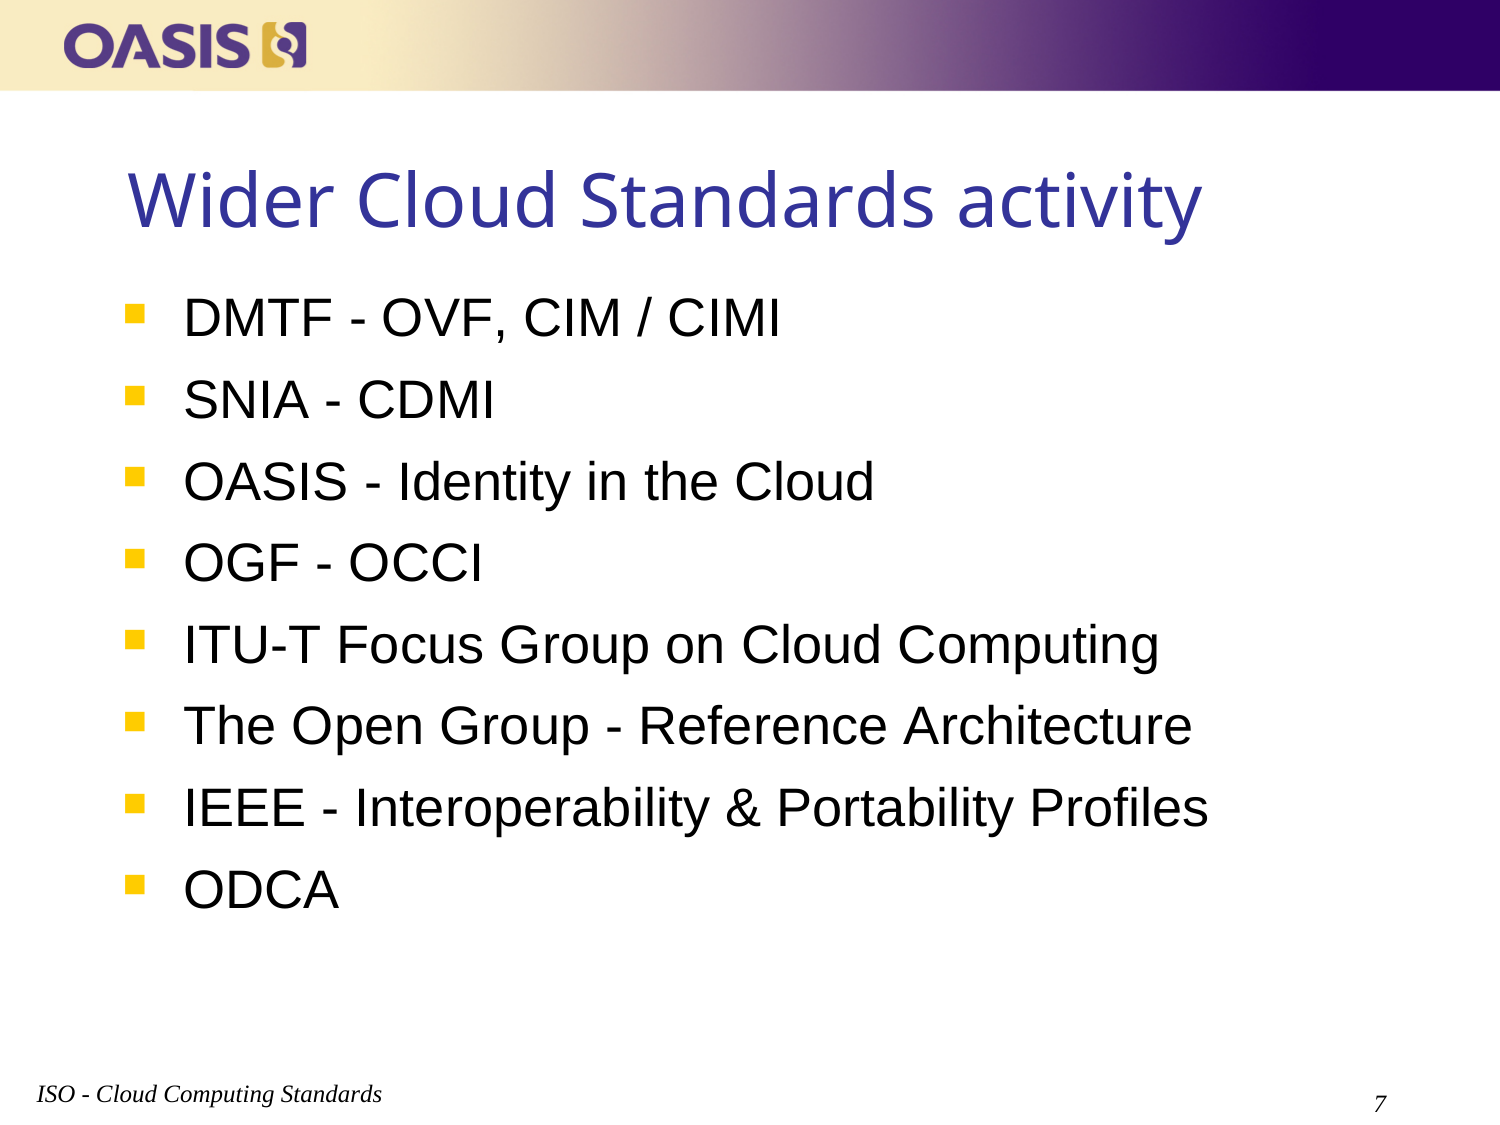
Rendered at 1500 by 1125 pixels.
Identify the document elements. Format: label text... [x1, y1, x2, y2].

title Wider Cloud Standards activity [112, 90, 1263, 250]
list DMTF - OVF, CIM / CIMI SNIA - CDMI OASIS - Identity in the Cloud OGF - OCCI ITU-T Focus Group on Cloud Computing The Open Group - Reference Architecture IEEE - Interoperability & Portability Profiles ODCA [112, 275, 1288, 1047]
picture [0, 0, 1500, 1125]
